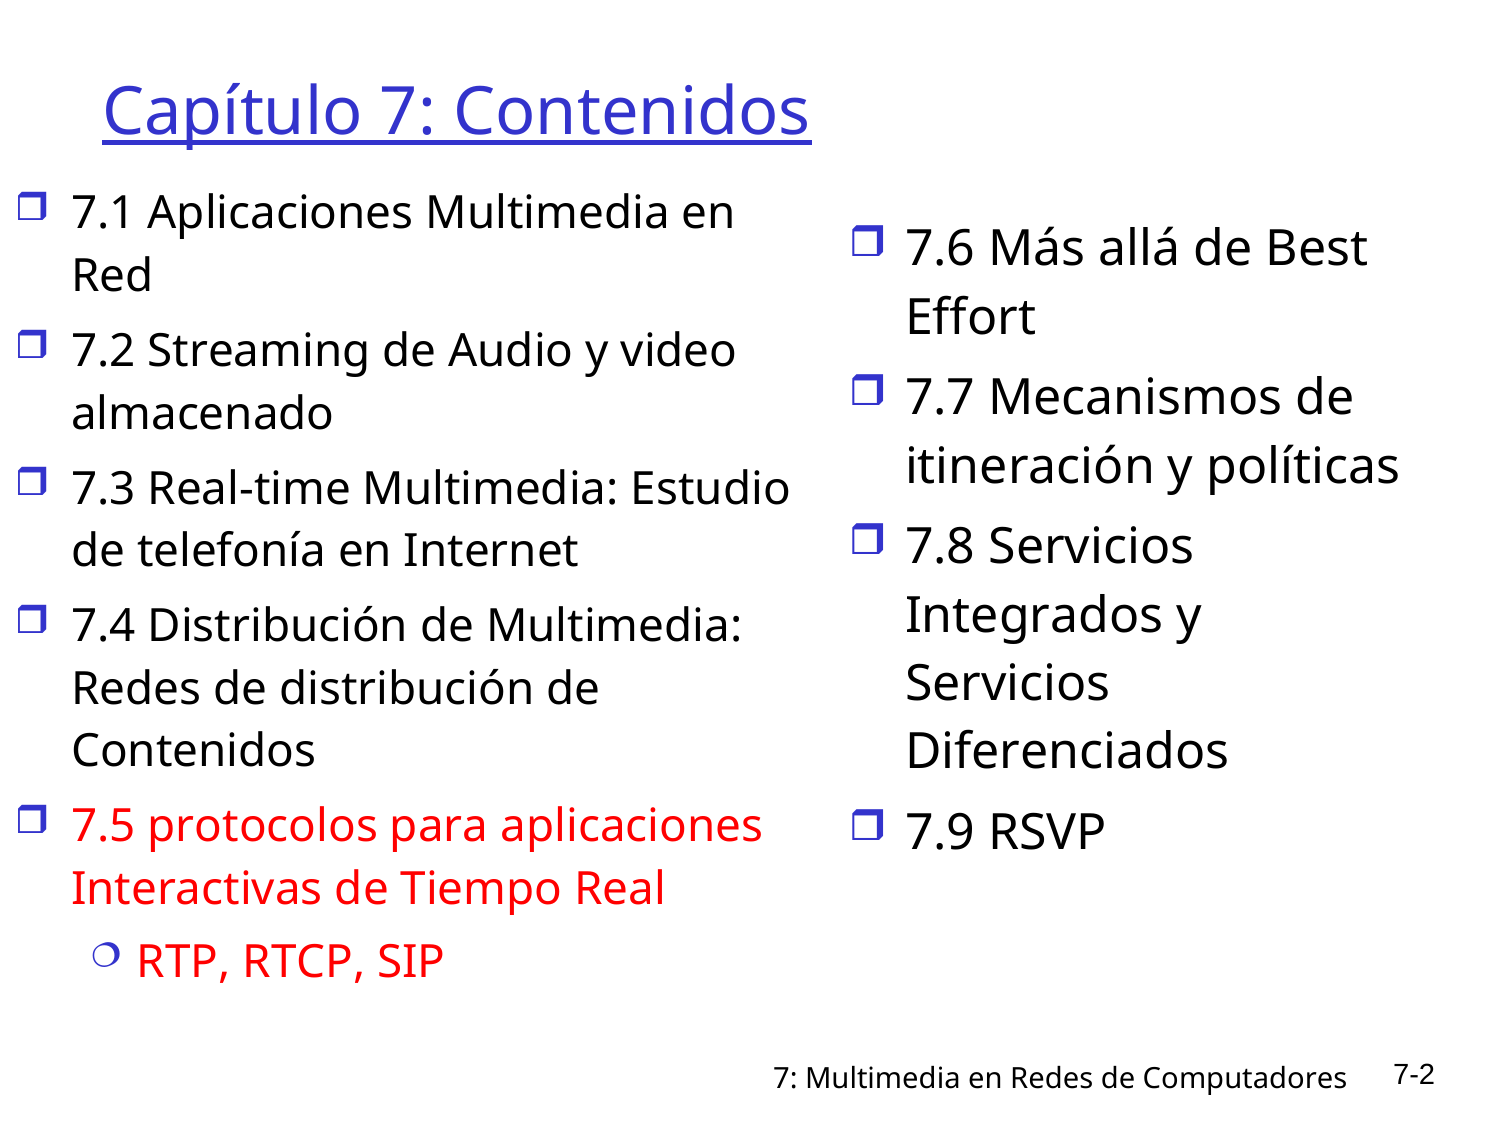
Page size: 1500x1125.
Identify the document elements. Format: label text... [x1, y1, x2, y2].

title Capítulo 7: Contenidos [87, 37, 1363, 181]
list 7.1 Aplicaciones Multimedia en Red 7.2 Streaming de Audio y video almacenado 7.3 Real-time Multimedia: Estudio de telefonía en Internet 7.4 Distribución de Multimedia: Redes de distribución de Contenidos 7.5 protocolos para aplicaciones Interactivas de Tiempo Real RTP, RTCP, SIP [0, 172, 824, 978]
list 7.6 Más allá de Best Effort 7.7 Mecanismos de itineración y políticas 7.8 Servicios Integrados y Servicios Diferenciados 7.9 RSVP [834, 204, 1430, 968]
